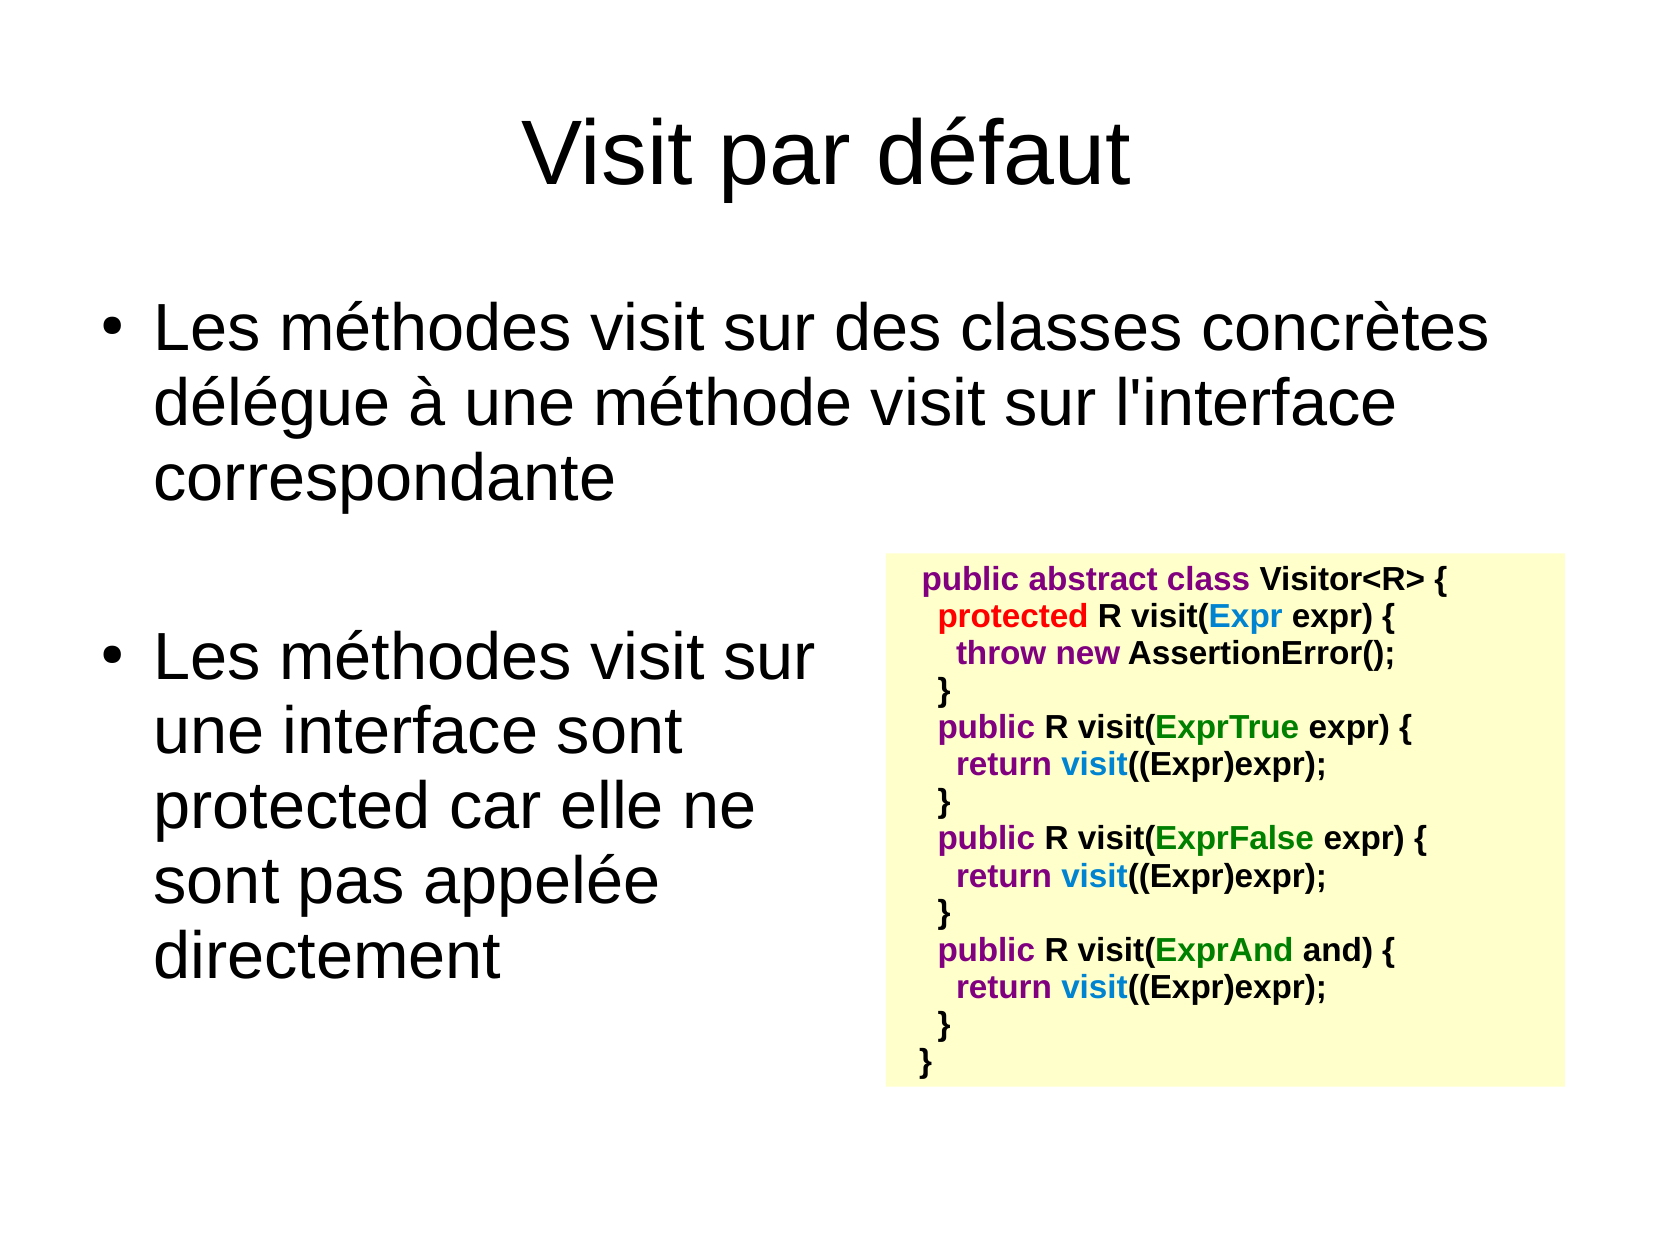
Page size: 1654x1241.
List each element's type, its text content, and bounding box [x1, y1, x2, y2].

text_box public abstract class Visitor<R> { protected R visit(Expr expr) { throw new AssertionError(); } public R visit(ExprTrue expr) { return visit((Expr)expr); } public R visit(ExprFalse expr) { return visit((Expr)expr); } public R visit(ExprAnd and) { return visit((Expr)expr); } } [885, 553, 1565, 1087]
title Visit par défaut [82, 56, 1571, 250]
list Les méthodes visit sur des classes concrètes délégue à une méthode visit sur l'interface correspondante Les méthodes visit sur une interface sont protected car elle ne sont pas appelée directement [82, 290, 1571, 993]
